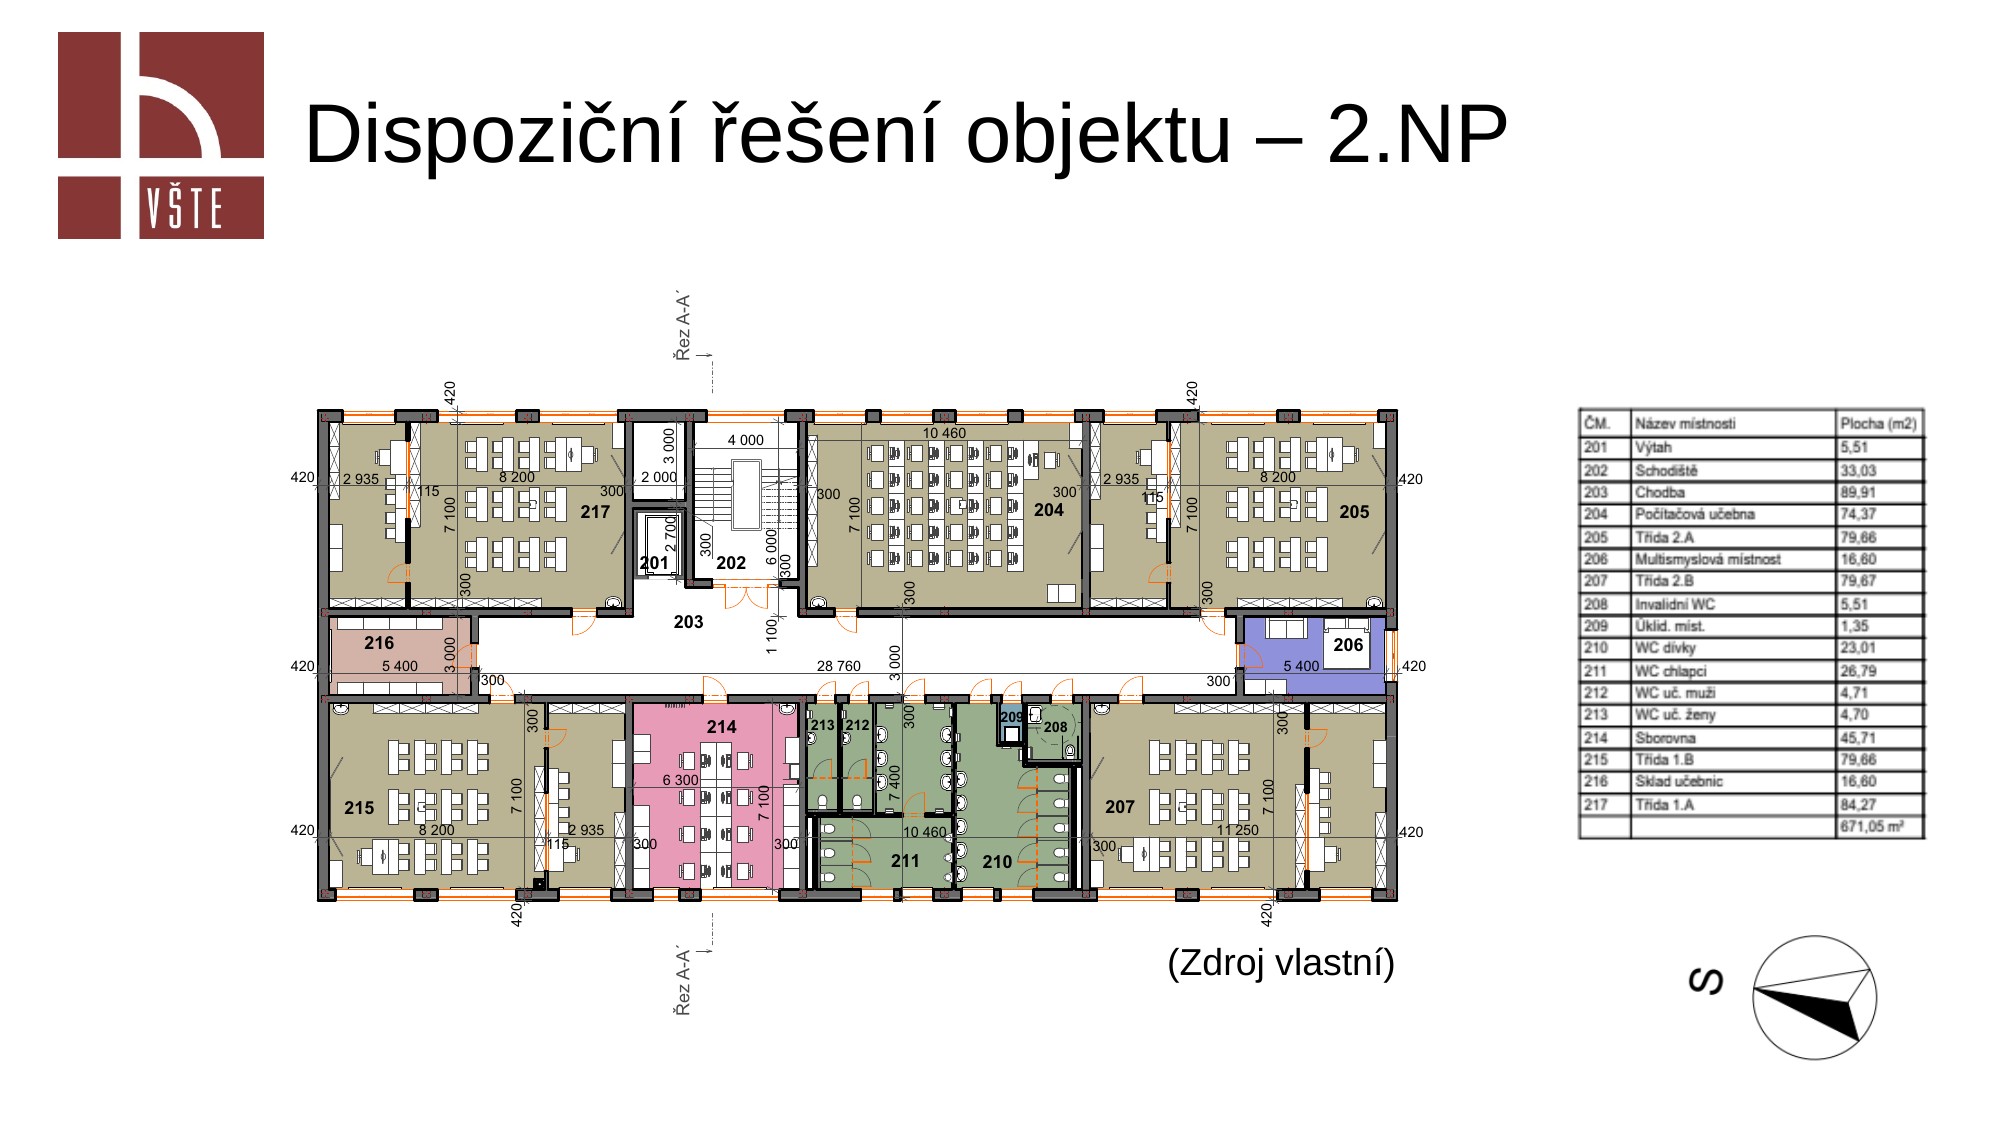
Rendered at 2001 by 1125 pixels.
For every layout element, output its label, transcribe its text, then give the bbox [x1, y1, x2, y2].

picture [1677, 909, 1902, 1075]
picture [58, 32, 264, 239]
text_box (Zdroj vlastní) [1110, 921, 1418, 969]
text_box Dispoziční řešení objektu – 2.NP [288, 26, 1950, 245]
picture [1564, 389, 1949, 857]
picture [271, 283, 1453, 1027]
